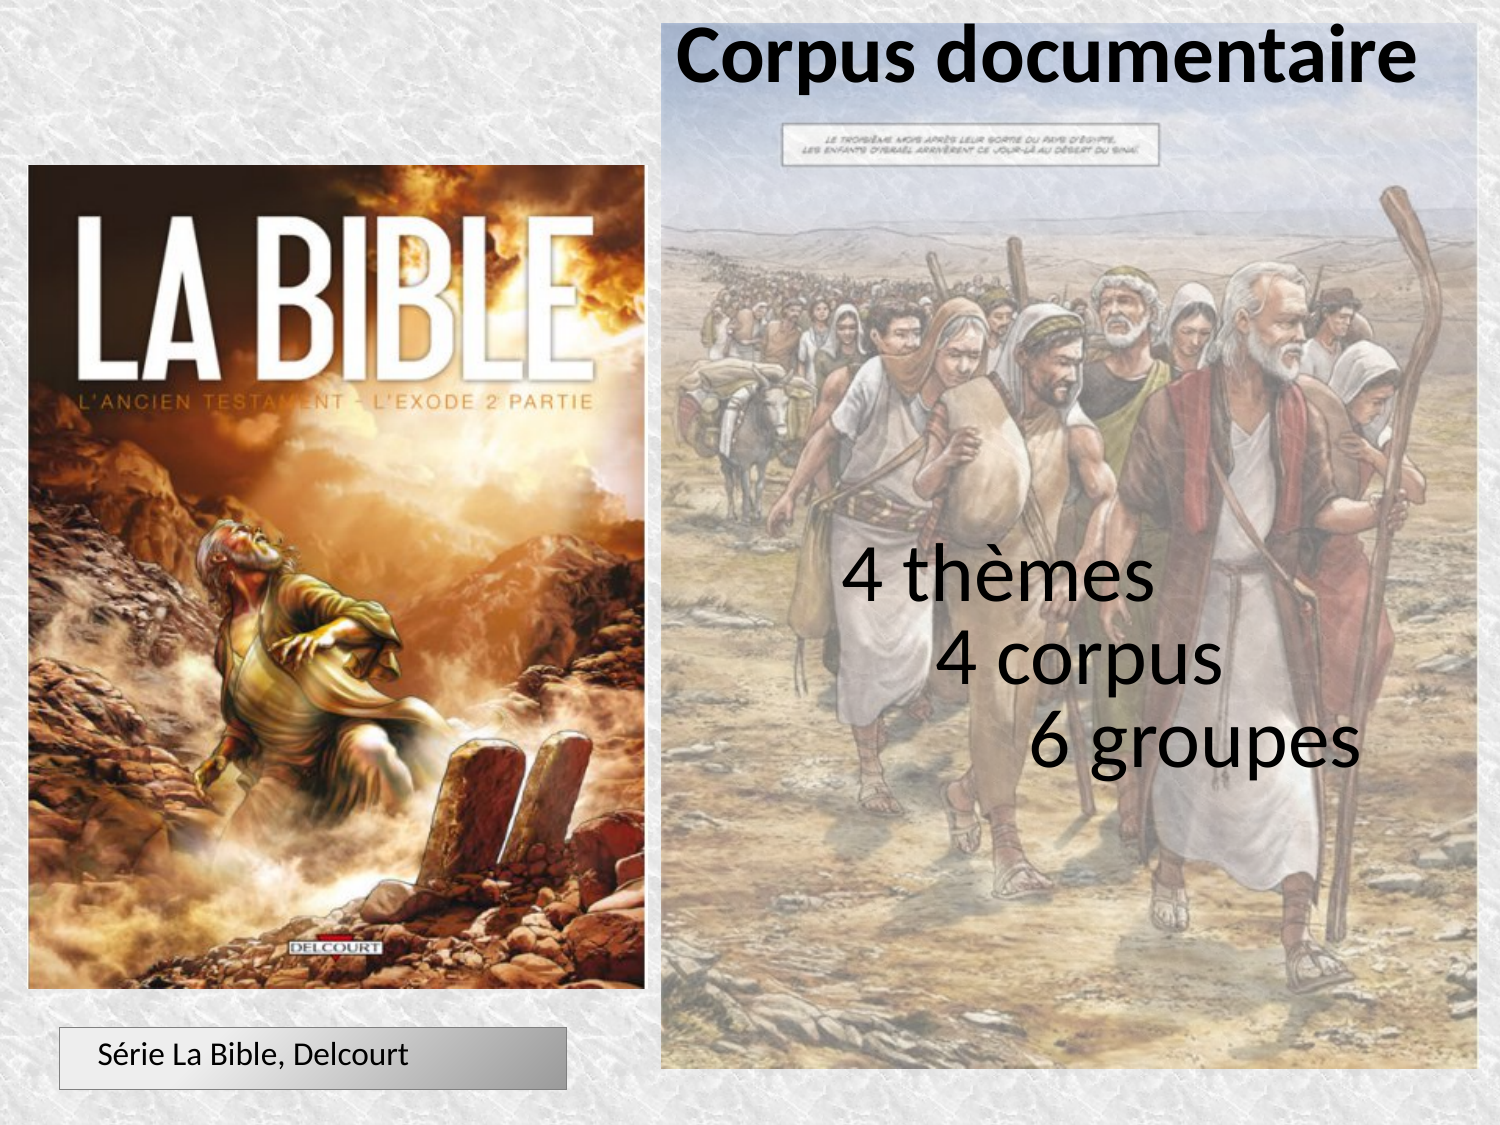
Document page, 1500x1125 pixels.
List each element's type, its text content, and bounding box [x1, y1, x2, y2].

picture [0, 0, 1500, 1125]
text_box Corpus documentaire [661, 12, 1500, 154]
text_box [59, 1027, 567, 1090]
text_box 4 thèmes 4 corpus 6 groupes [826, 531, 1477, 851]
text_box Série La Bible, Delcourt [82, 1033, 615, 1125]
